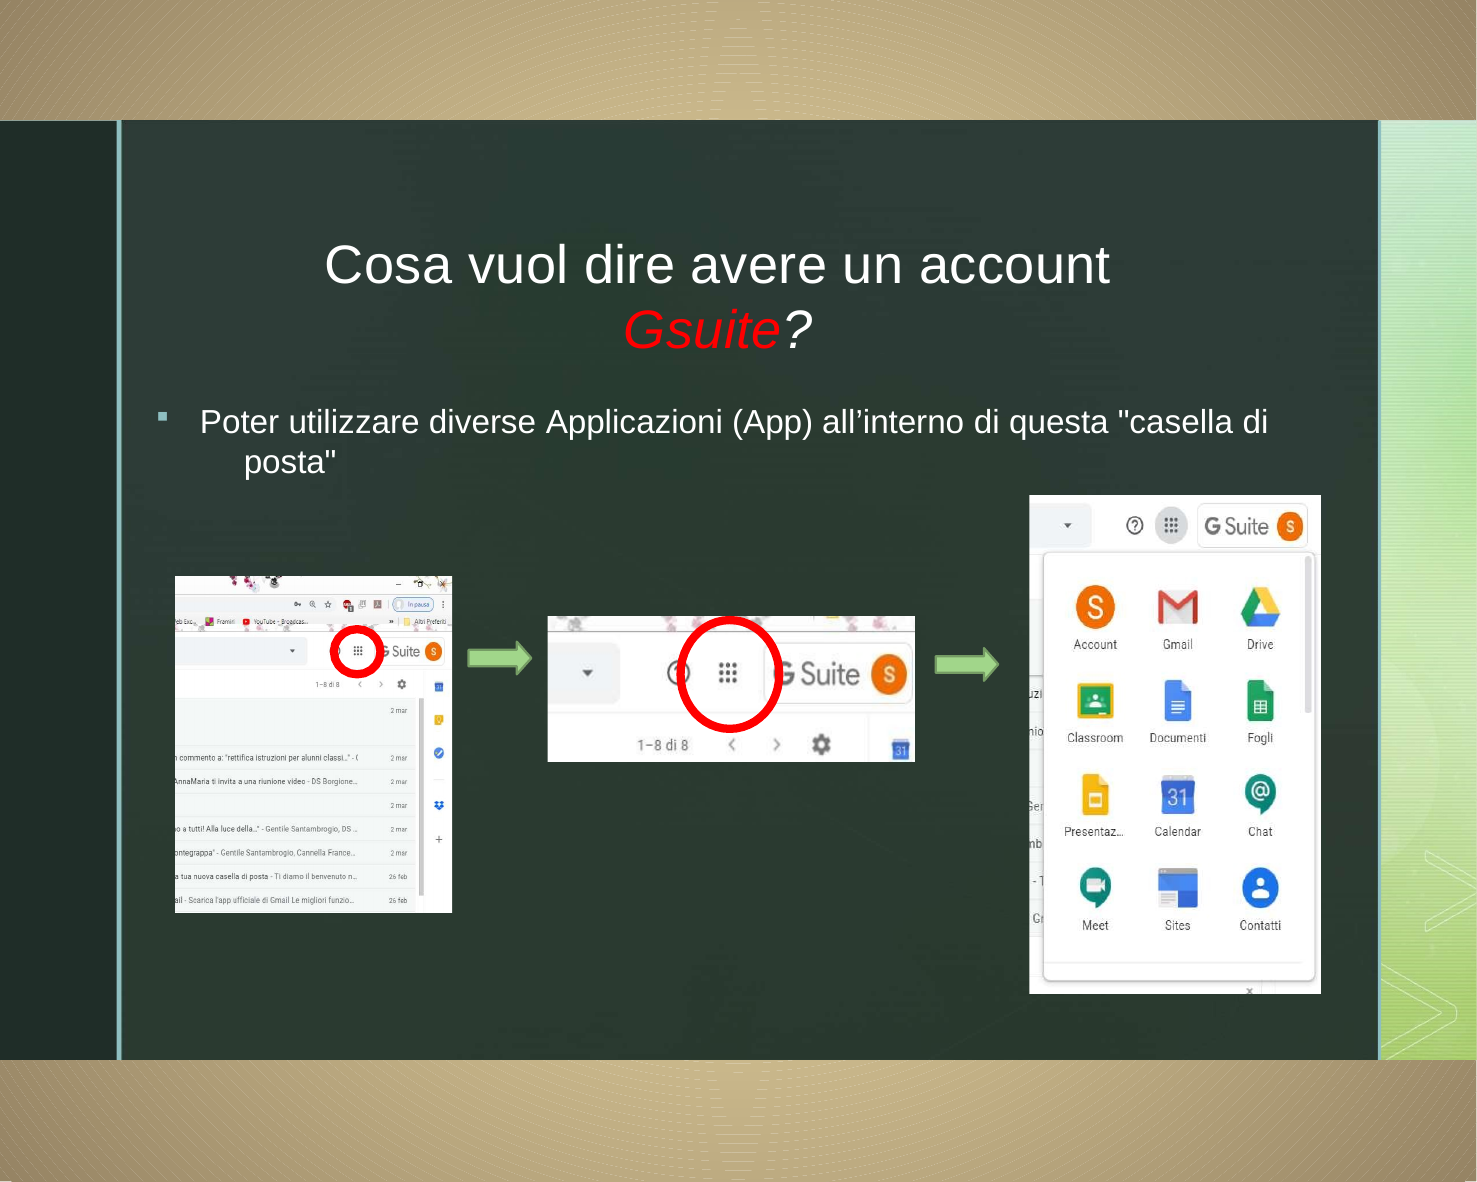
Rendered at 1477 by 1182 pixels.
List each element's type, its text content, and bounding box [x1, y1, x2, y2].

text_box [685, 625, 775, 724]
title Cosa vuol dire avere un account Gsuite? [323, 227, 1271, 361]
text_box [548, 616, 915, 761]
text_box [470, 646, 529, 670]
text_box [937, 654, 996, 675]
text_box [175, 577, 452, 912]
text_box [1029, 496, 1321, 993]
text_box Poter utilizzare diverse Applicazioni (App) all’interno di questa "casella di posta" [152, 398, 1279, 482]
